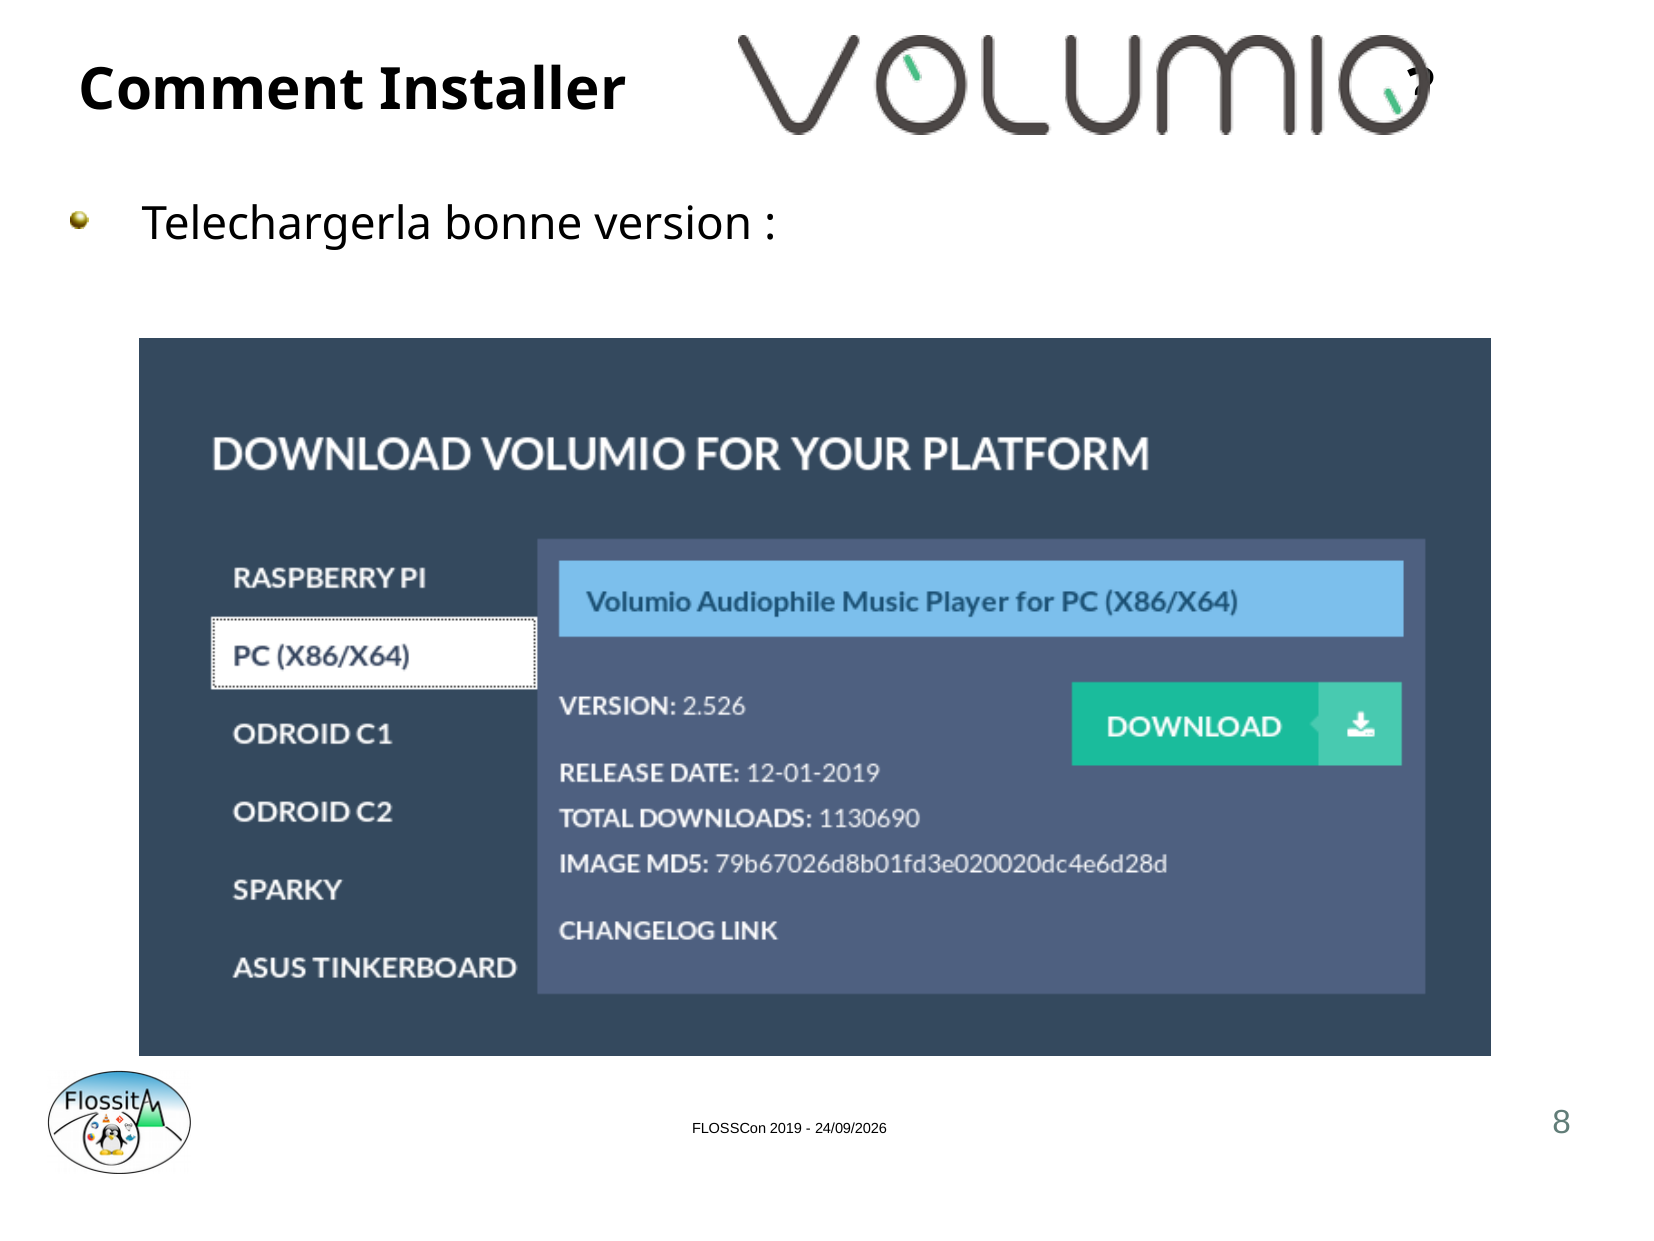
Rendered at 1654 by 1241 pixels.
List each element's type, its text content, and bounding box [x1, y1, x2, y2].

list Telechargerla bonne version : [59, 194, 1241, 1137]
title Comment Installer ? [63, 43, 1552, 199]
picture [47, 1070, 191, 1174]
picture [139, 338, 1491, 1056]
picture [738, 35, 1430, 135]
